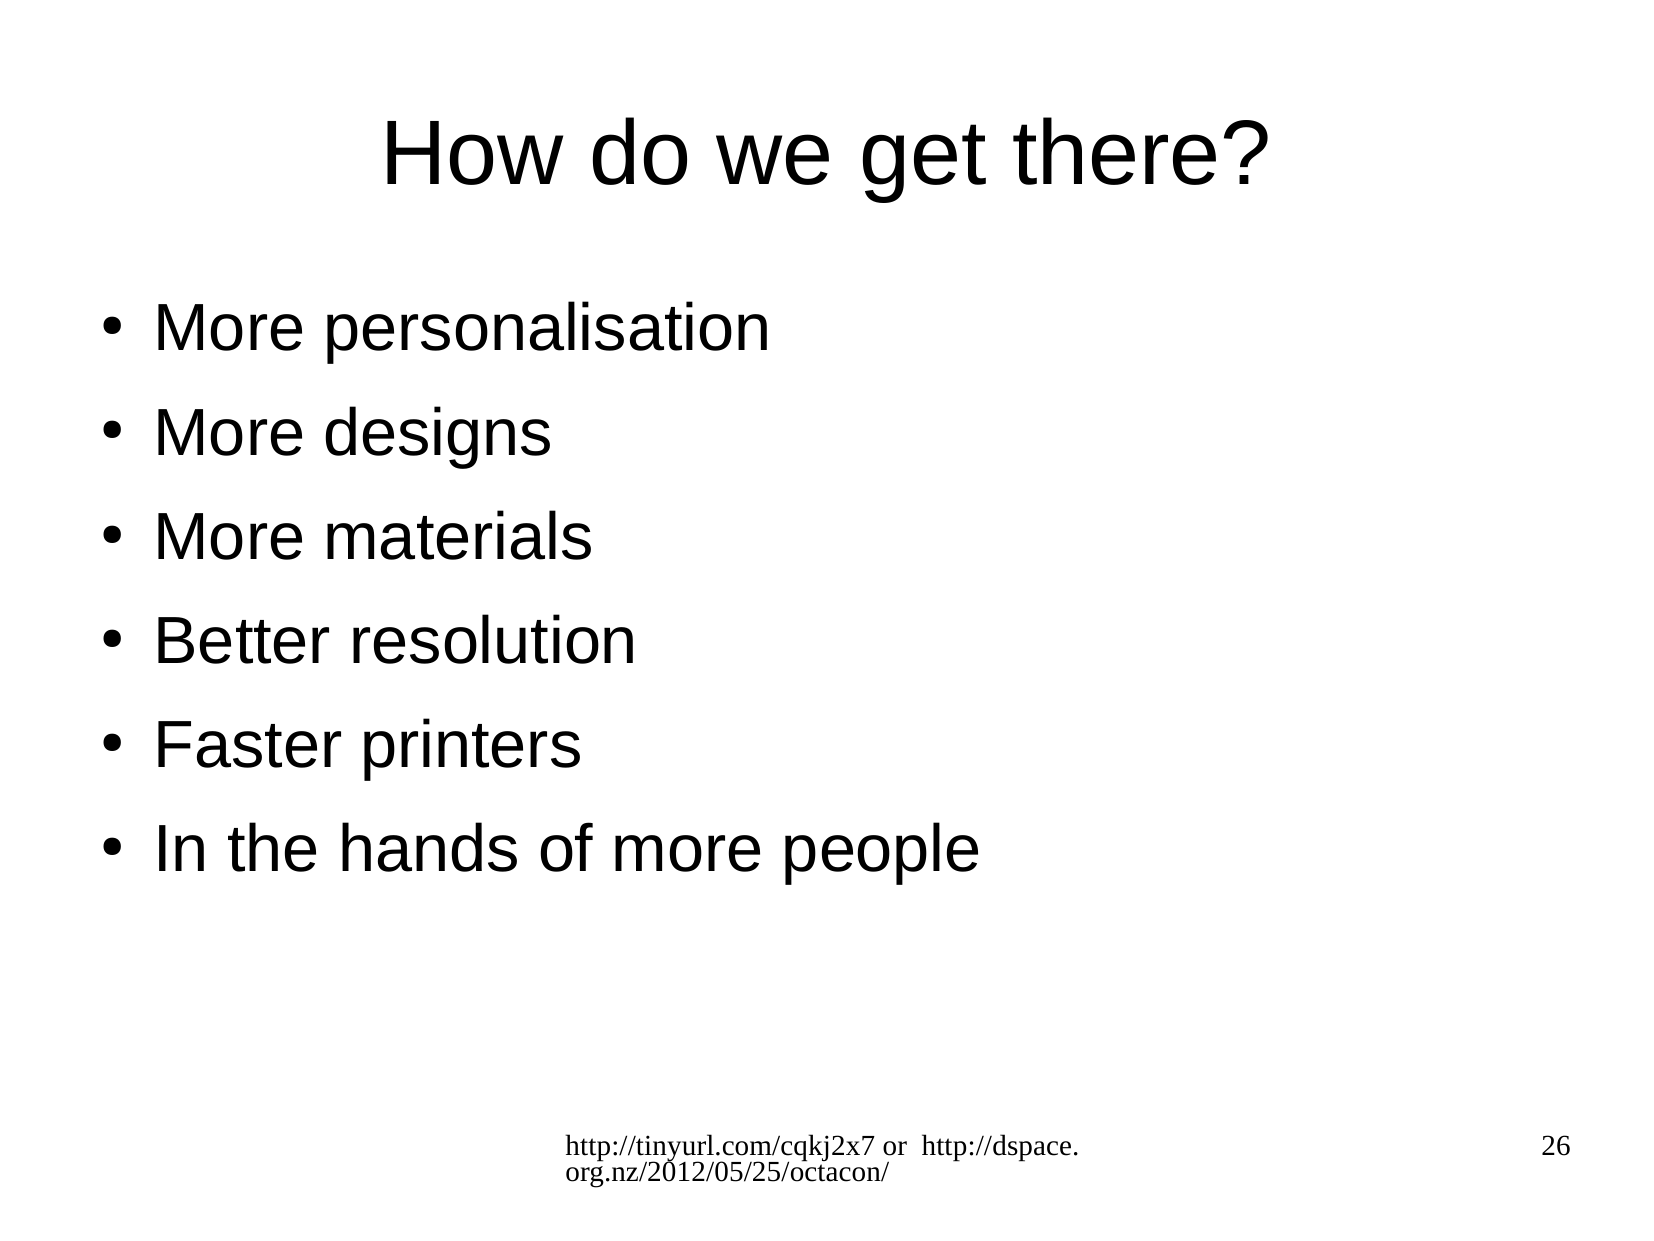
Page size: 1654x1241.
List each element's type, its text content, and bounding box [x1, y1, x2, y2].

list More personalisation More designs More materials Better resolution Faster printers In the hands of more people [82, 290, 1571, 1109]
title How do we get there? [82, 49, 1571, 257]
